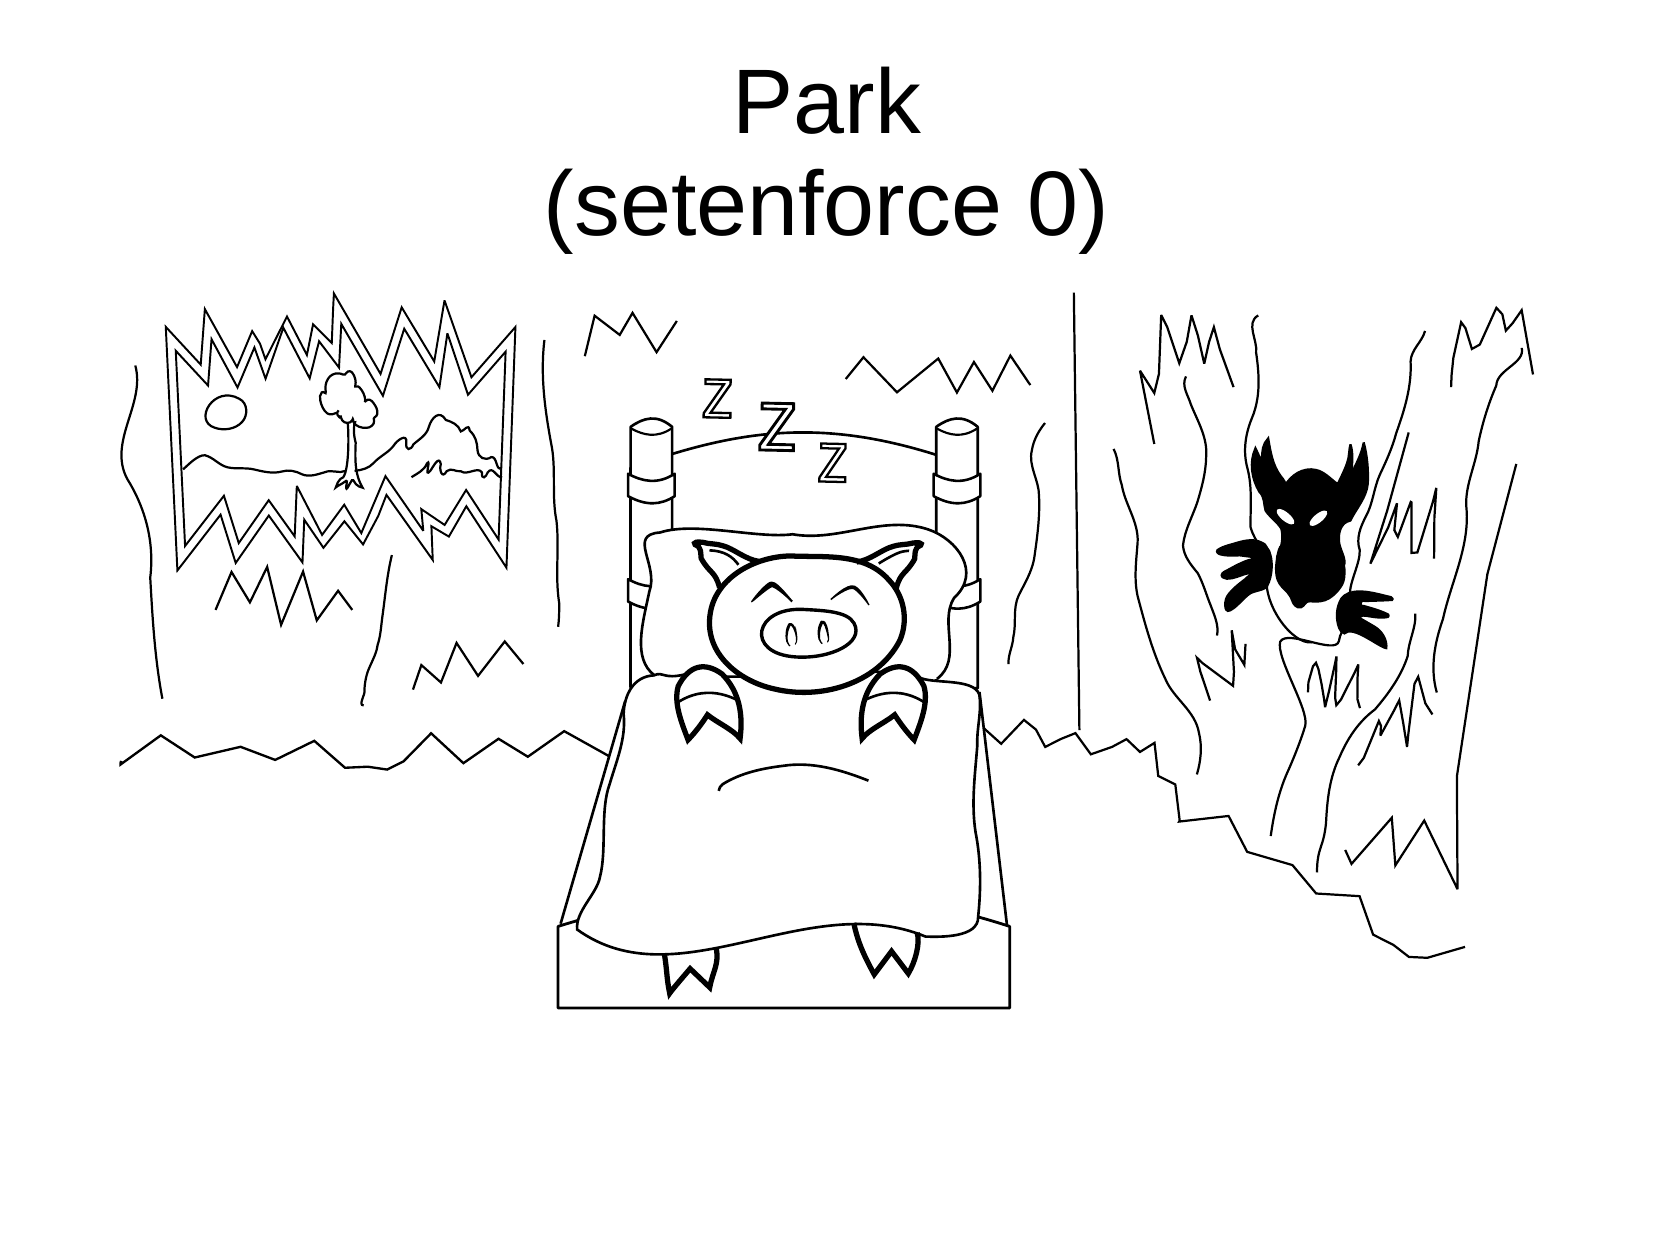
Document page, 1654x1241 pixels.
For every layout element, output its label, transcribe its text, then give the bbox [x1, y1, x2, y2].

picture [119, 290, 1535, 1010]
title Park (setenforce 0) [82, 49, 1571, 257]
